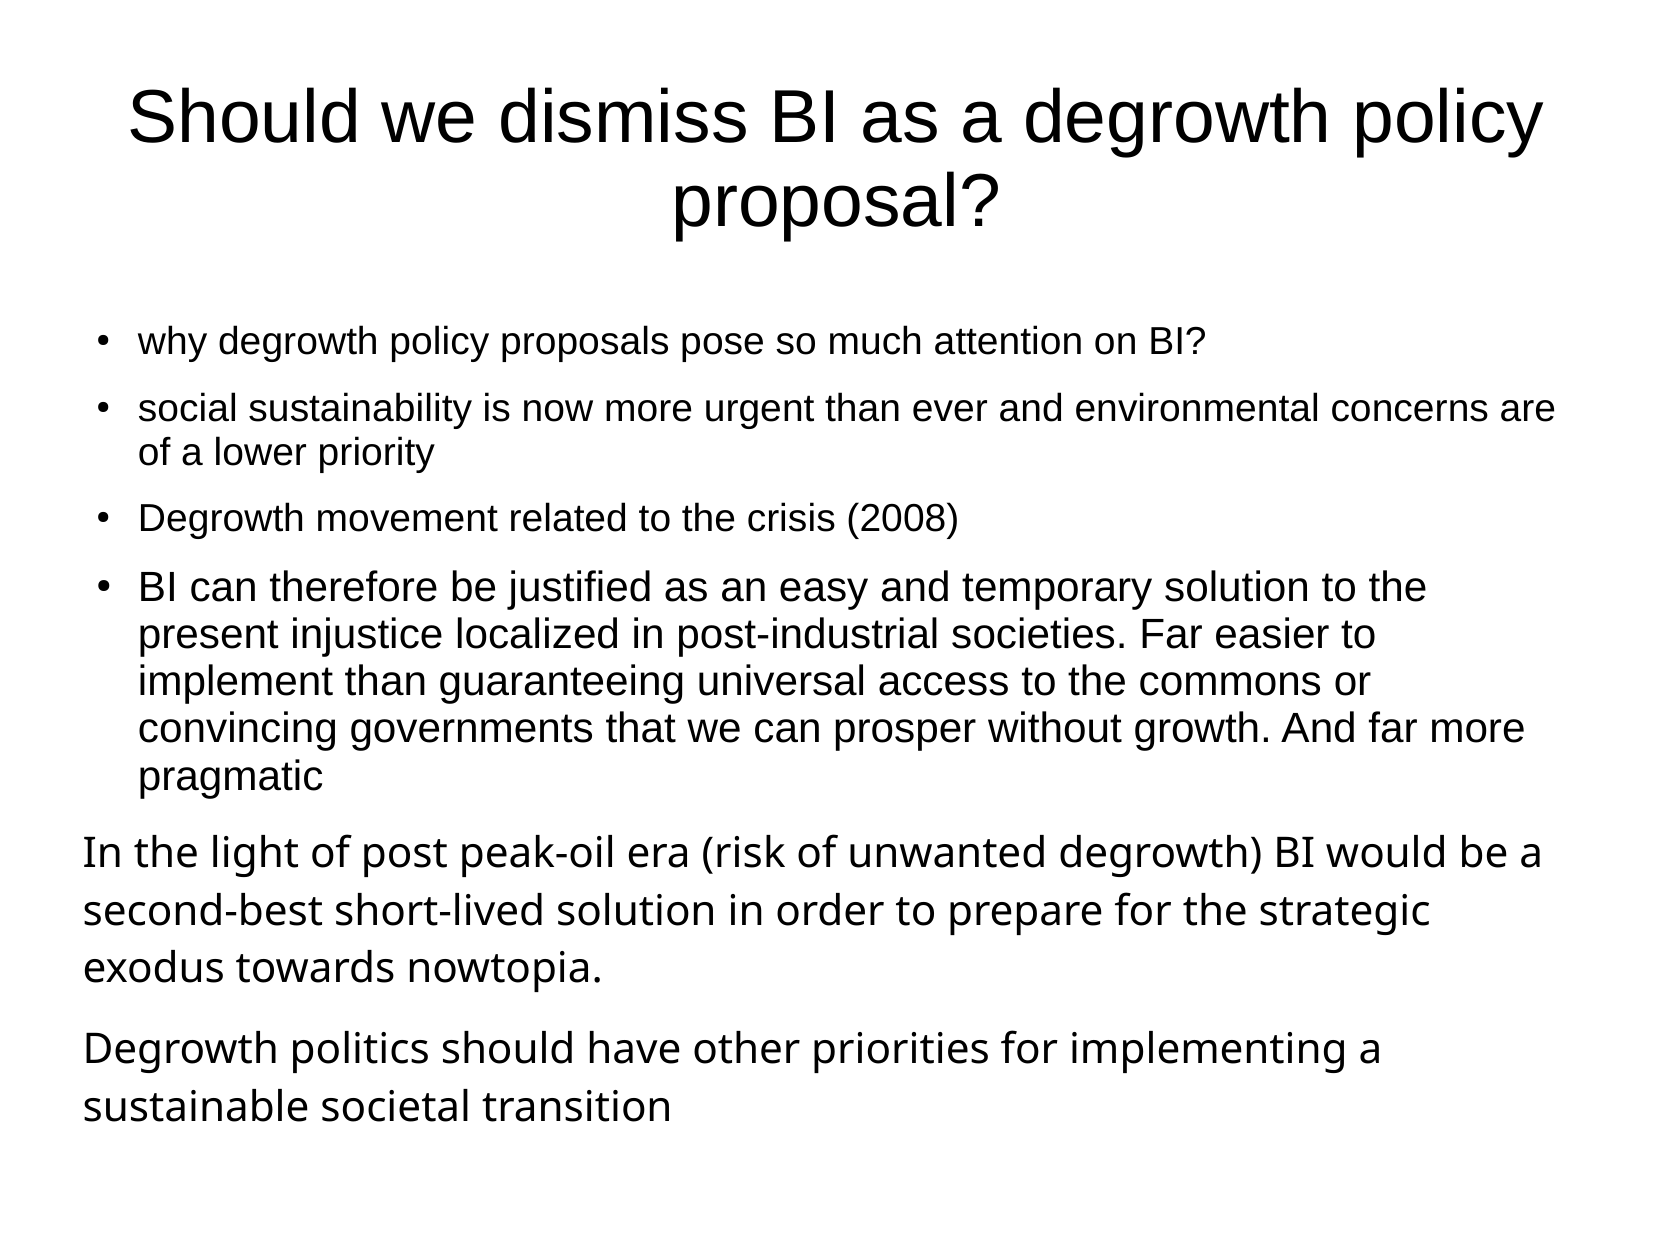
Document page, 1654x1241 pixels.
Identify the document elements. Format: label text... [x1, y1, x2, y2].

list why degrowth policy proposals pose so much attention on BI? social sustainability is now more urgent than ever and environmental concerns are of a lower priority Degrowth movement related to the crisis (2008) BI can therefore be justified as an easy and temporary solution to the present injustice localized in post-industrial societies. Far easier to implement than guaranteeing universal access to the commons or convincing governments that we can prosper without growth. And far more pragmatic In the light of post peak-oil era (risk of unwanted degrowth) BI would be a second-best short-lived solution in order to prepare for the strategic exodus towards nowtopia. Degrowth politics should have other priorities for implementing a sustainable societal transition [82, 319, 1571, 1141]
title Should we dismiss BI as a degrowth policy proposal? [82, 55, 1591, 263]
